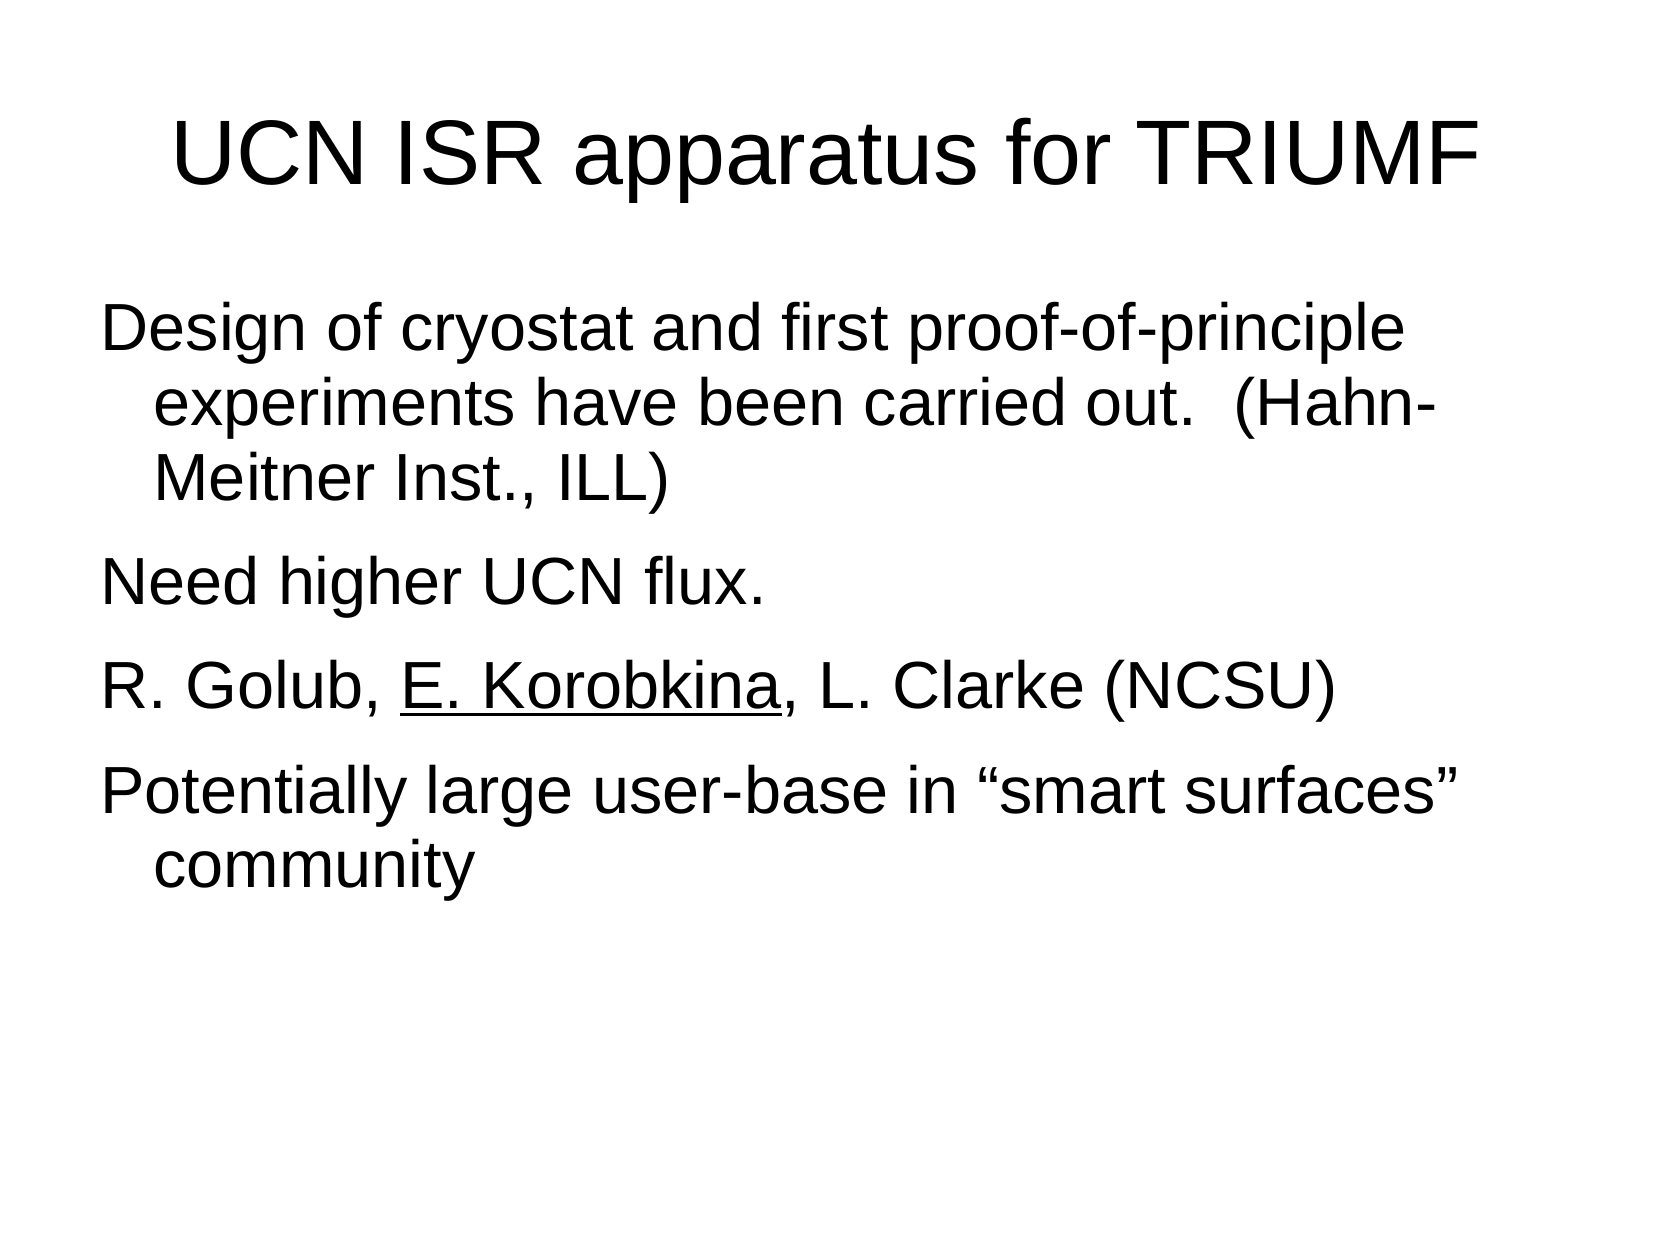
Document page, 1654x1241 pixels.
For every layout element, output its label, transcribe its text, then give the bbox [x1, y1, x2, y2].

list Design of cryostat and first proof-of-principle experiments have been carried out. (Hahn-Meitner Inst., ILL) Need higher UCN flux. R. Golub, E. Korobkina, L. Clarke (NCSU) Potentially large user-base in “smart surfaces” community [82, 290, 1571, 1094]
title UCN ISR apparatus for TRIUMF [82, 56, 1571, 250]
